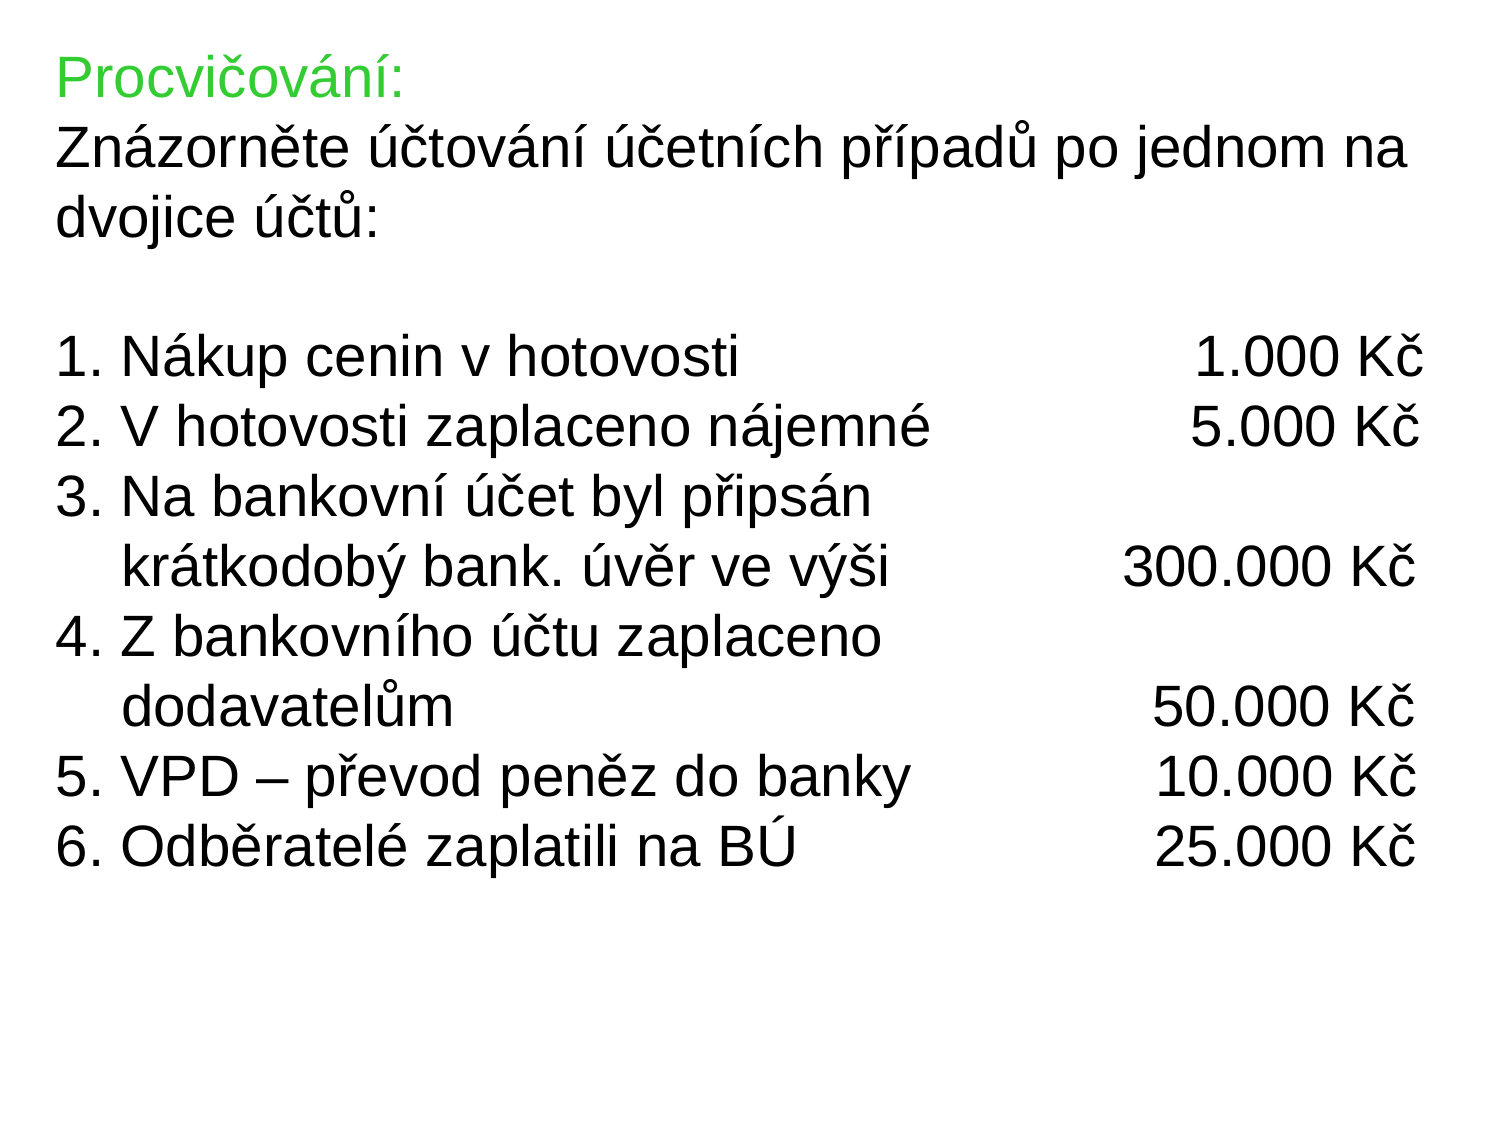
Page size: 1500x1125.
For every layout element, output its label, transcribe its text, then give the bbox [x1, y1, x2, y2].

text_box Procvičování: Znázorněte účtování účetních případů po jednom na dvojice účtů: Nákup cenin v hotovosti 1.000 Kč 2. V hotovosti zaplaceno nájemné 5.000 Kč 3. Na bankovní účet byl připsán krátkodobý bank. úvěr ve výši 300.000 Kč 4. Z bankovního účtu zaplaceno dodavatelům 50.000 Kč 5. VPD – převod peněz do banky 10.000 Kč 6. Odběratelé zaplatili na BÚ 25.000 Kč [41, 31, 1459, 957]
